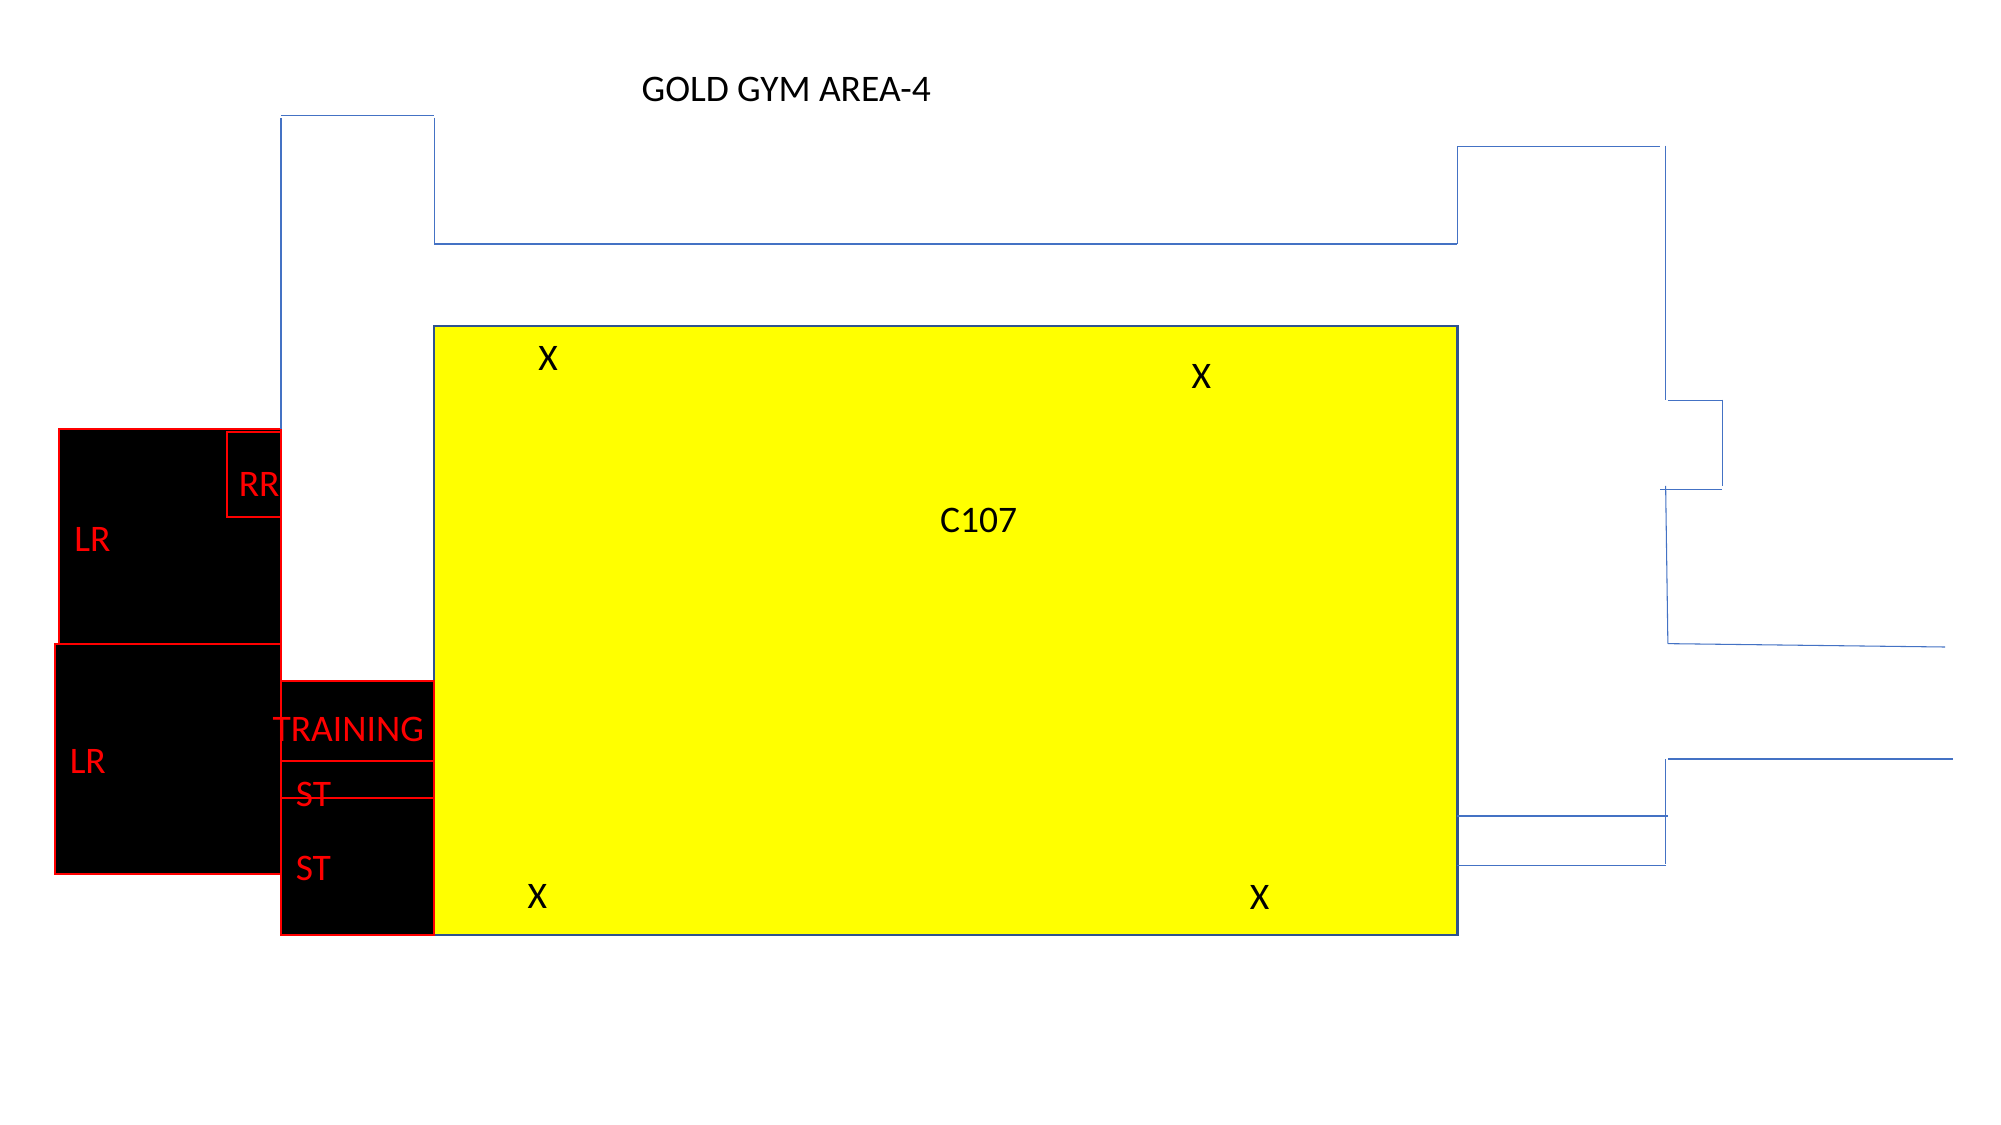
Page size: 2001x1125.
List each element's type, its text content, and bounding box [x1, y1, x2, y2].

text_box LR [55, 644, 281, 874]
text_box LR [59, 429, 281, 644]
text_box ST [281, 798, 434, 935]
text_box X [1176, 343, 1327, 405]
text_box [281, 326, 1457, 935]
text_box TRAINING [257, 696, 458, 757]
text_box ST [281, 761, 434, 798]
text_box X [523, 325, 674, 387]
text_box RR [223, 451, 374, 512]
text_box X [512, 863, 663, 925]
text_box [227, 512, 281, 517]
text_box C107 [925, 487, 1076, 549]
text_box [227, 432, 281, 451]
text_box X [1234, 864, 1385, 926]
text_box GOLD GYM AREA-4 [626, 56, 1061, 118]
